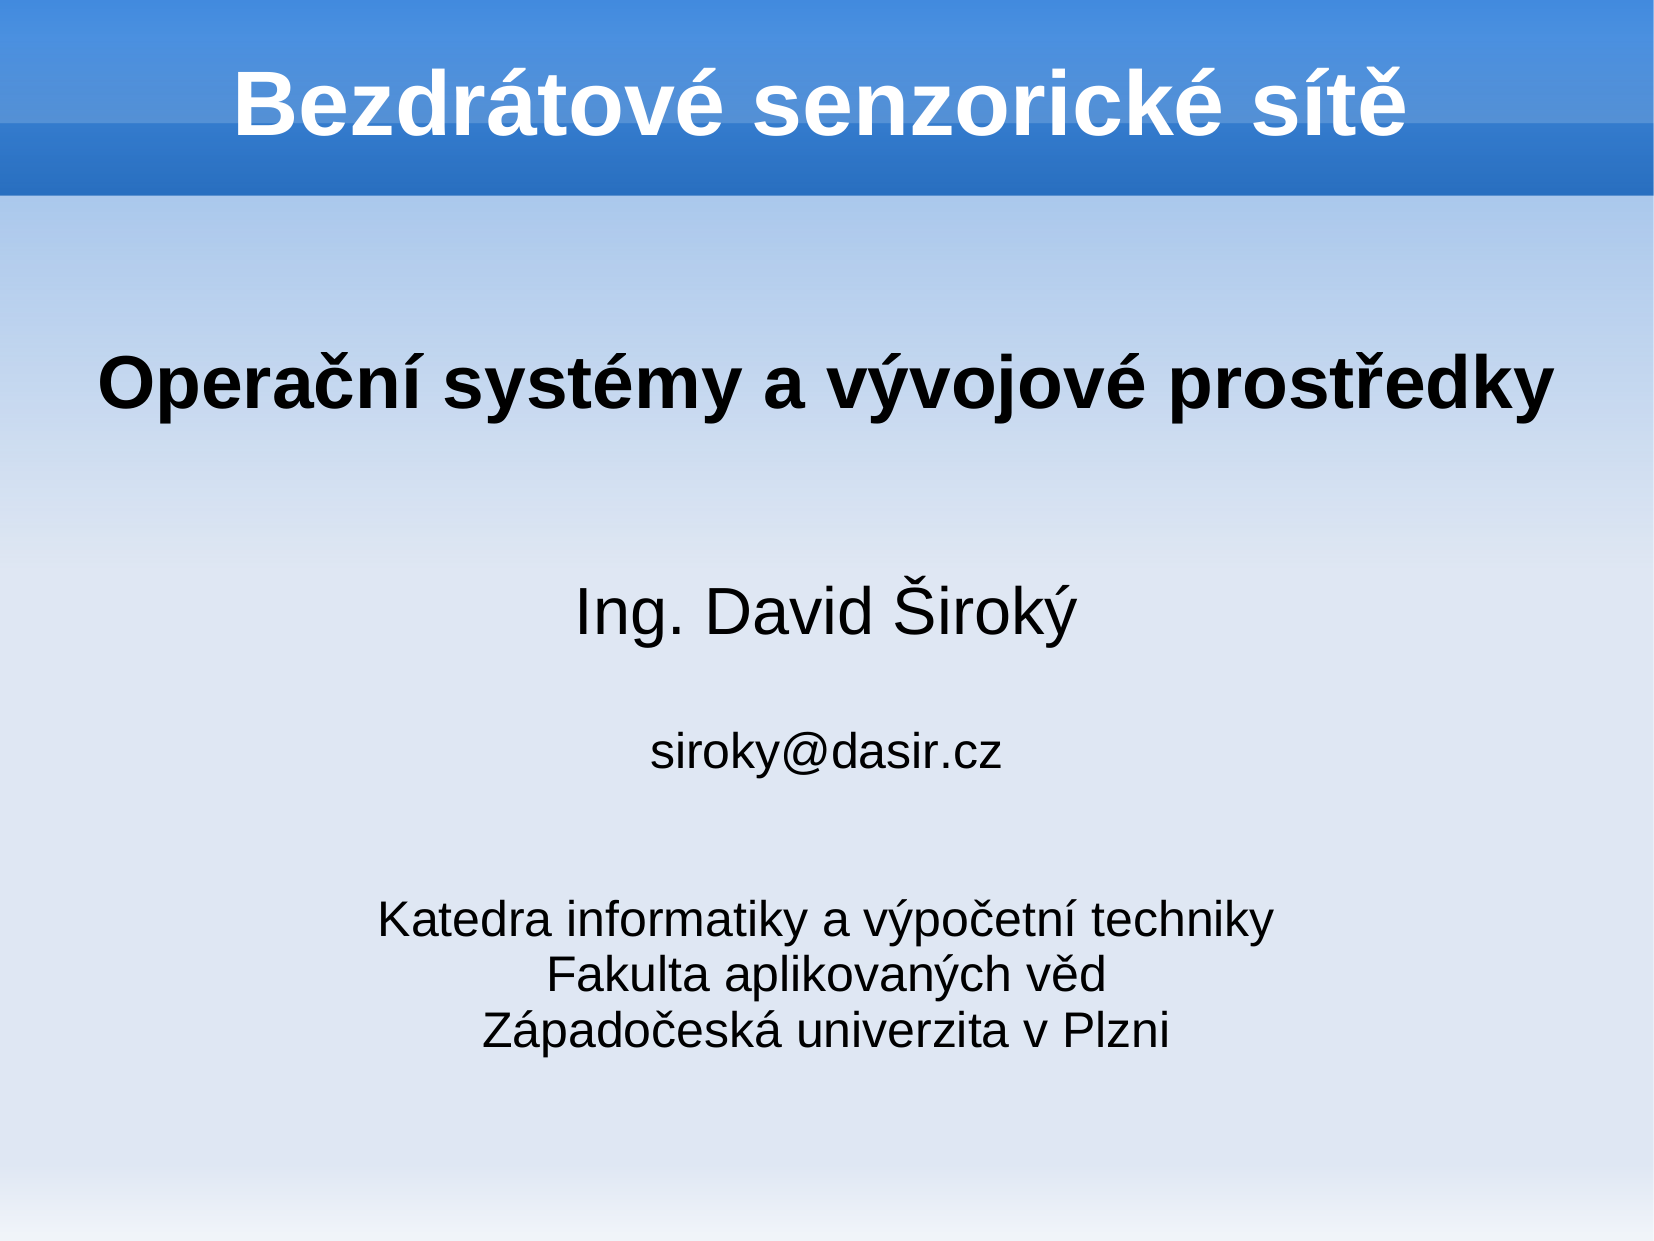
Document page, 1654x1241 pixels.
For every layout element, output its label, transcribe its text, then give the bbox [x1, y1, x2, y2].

picture [0, 0, 1654, 1241]
subtitle Operační systémy a vývojové prostředky Ing. David Široký siroky@dasir.cz Katedra informatiky a výpočetní techniky Fakulta aplikovaných věd Západočeská univerzita v Plzni [82, 290, 1571, 1109]
title Bezdrátové senzorické sítě [76, 0, 1565, 208]
